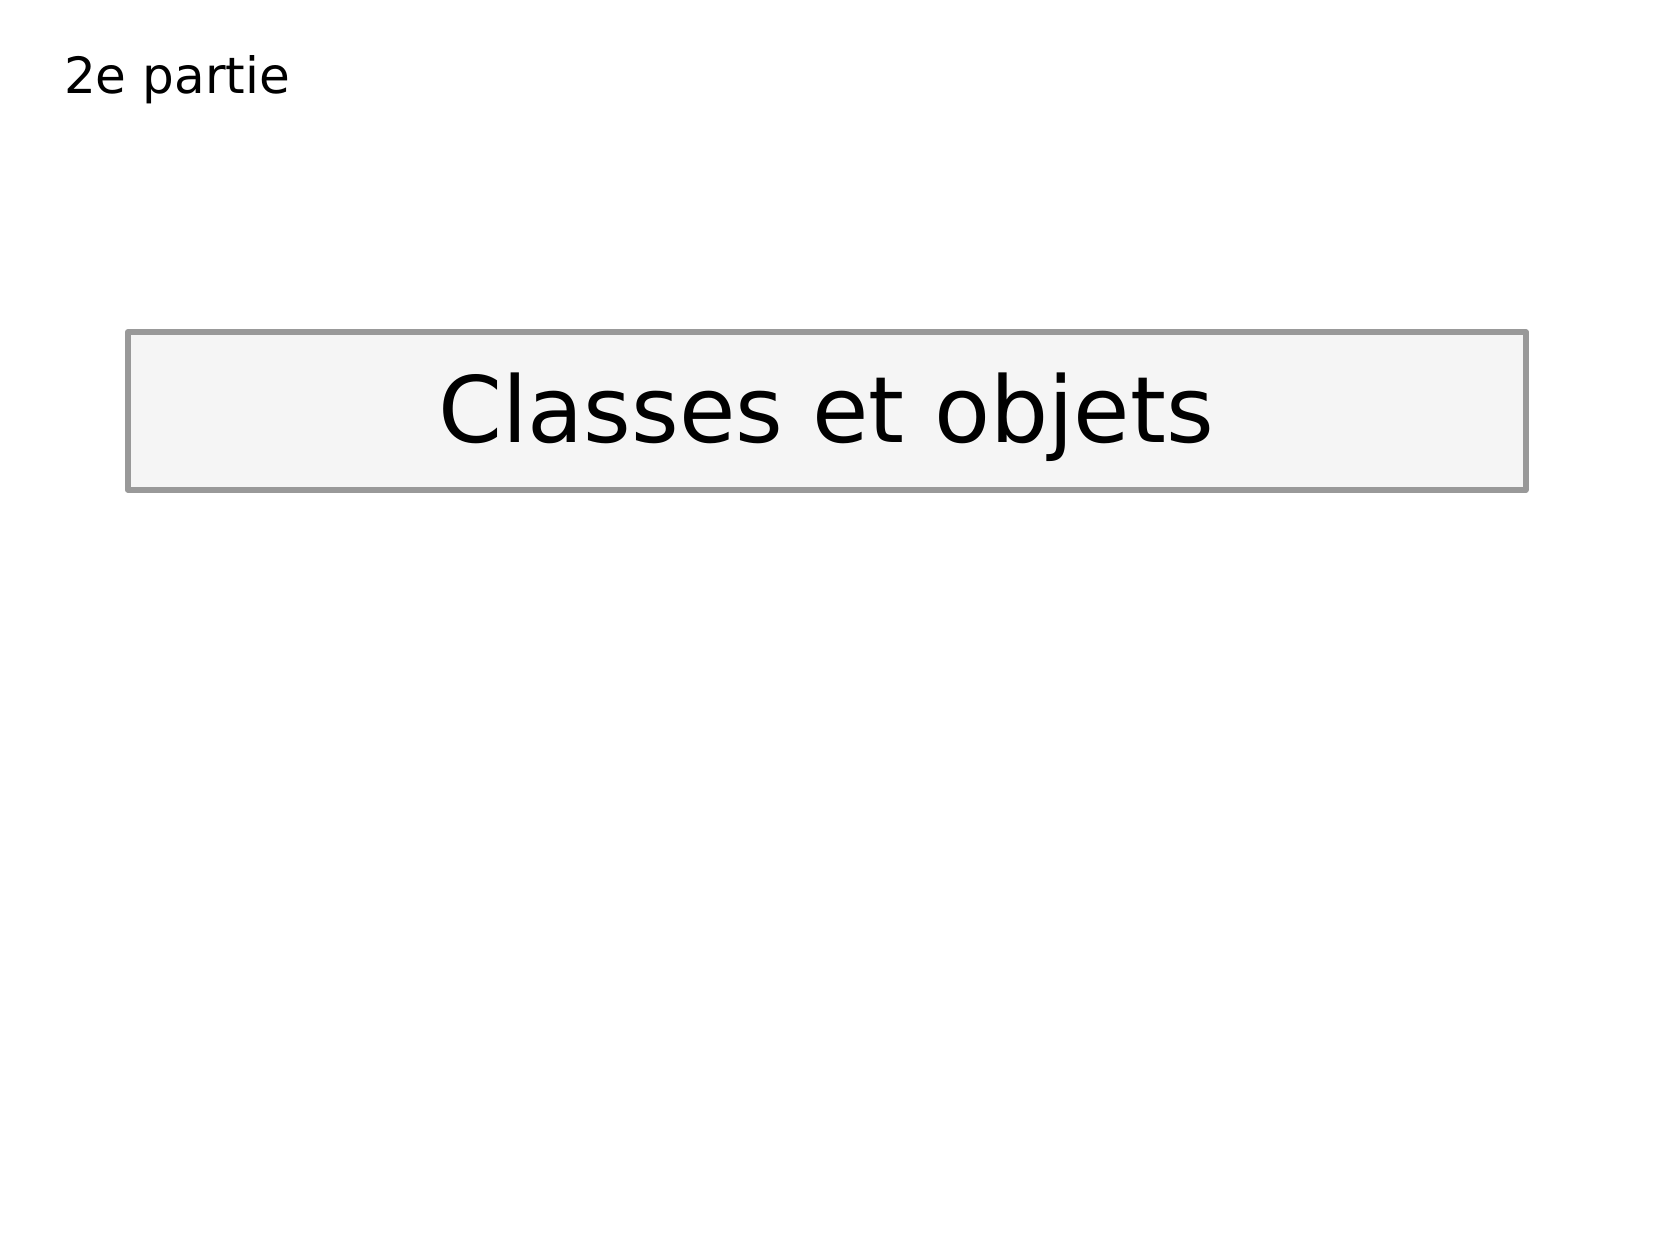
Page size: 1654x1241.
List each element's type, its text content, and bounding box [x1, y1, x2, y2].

text_box 2e partie [43, 47, 349, 106]
text_box [127, 331, 1526, 490]
title Classes et objets [136, 347, 1518, 473]
